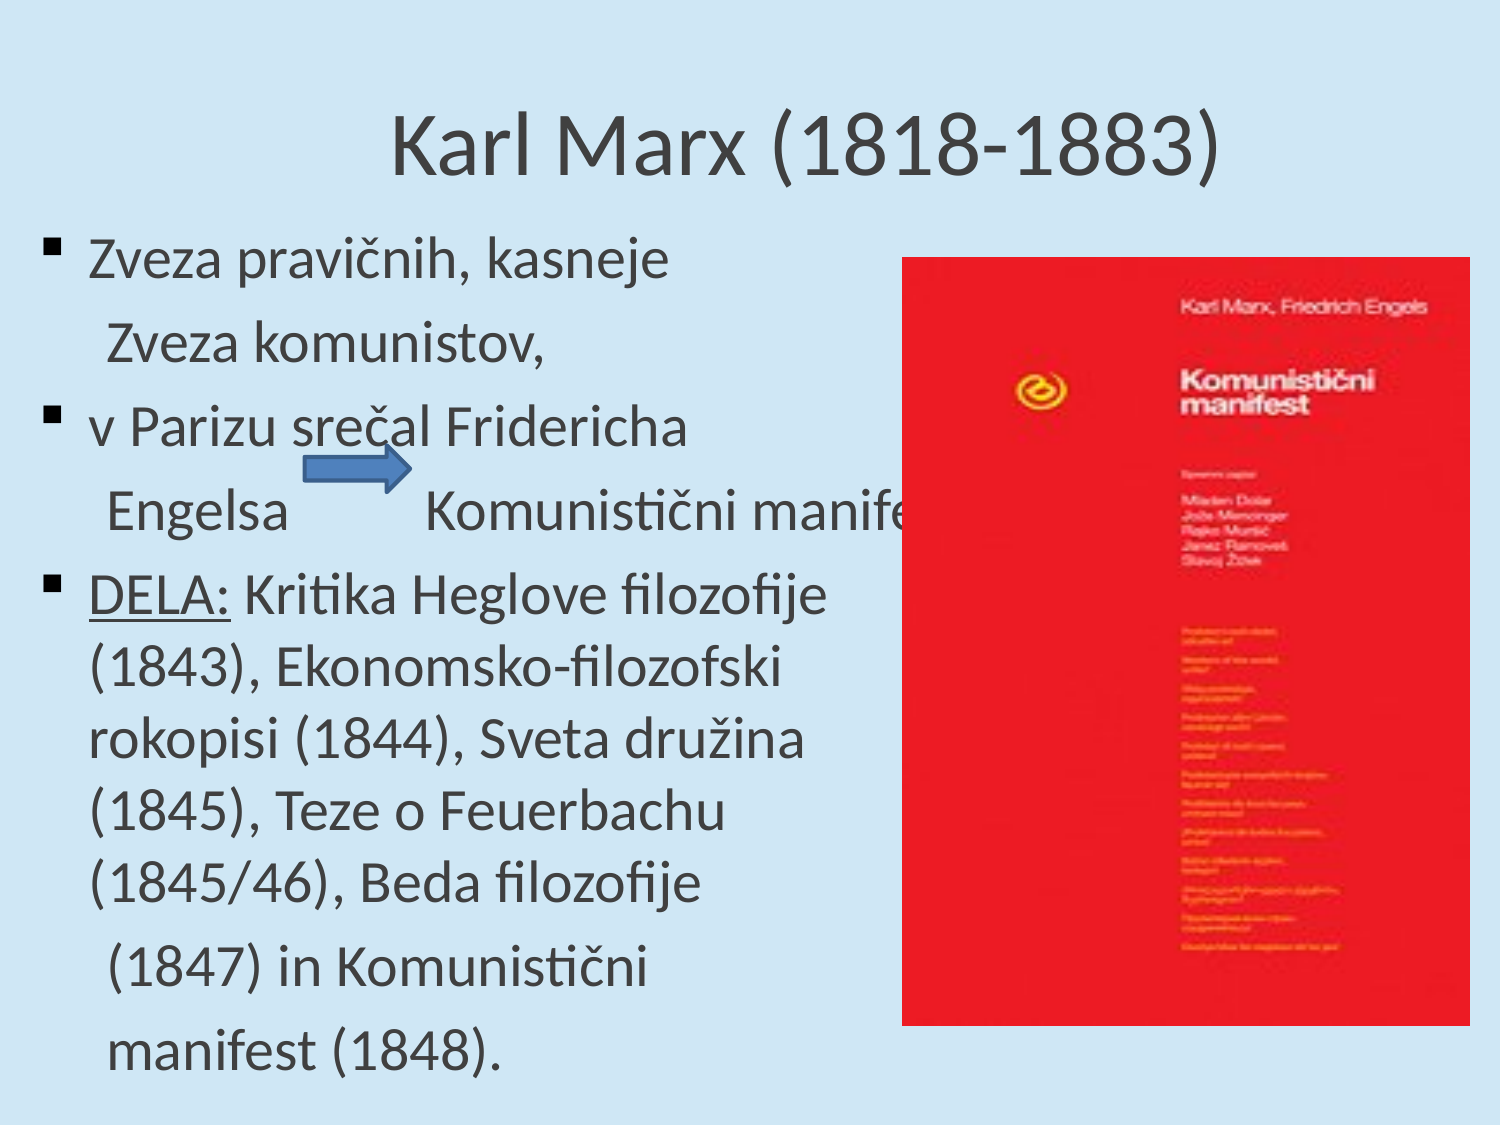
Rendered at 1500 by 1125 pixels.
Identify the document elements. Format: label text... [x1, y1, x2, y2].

text_box [304, 445, 411, 493]
title Karl Marx (1818-1883) [375, 45, 1425, 233]
list Zveza pravičnih, kasneje Zveza komunistov, v Parizu srečal Fridericha Engelsa Komunistični manifest, DELA: Kritika Heglove filozofije (1843), Ekonomsko-filozofski rokopisi (1844), Sveta družina (1845), Teze o Feuerbachu (1845/46), Beda filozofije (1847) in Komunistični manifest (1848). [23, 210, 997, 1125]
picture [902, 257, 1470, 1026]
